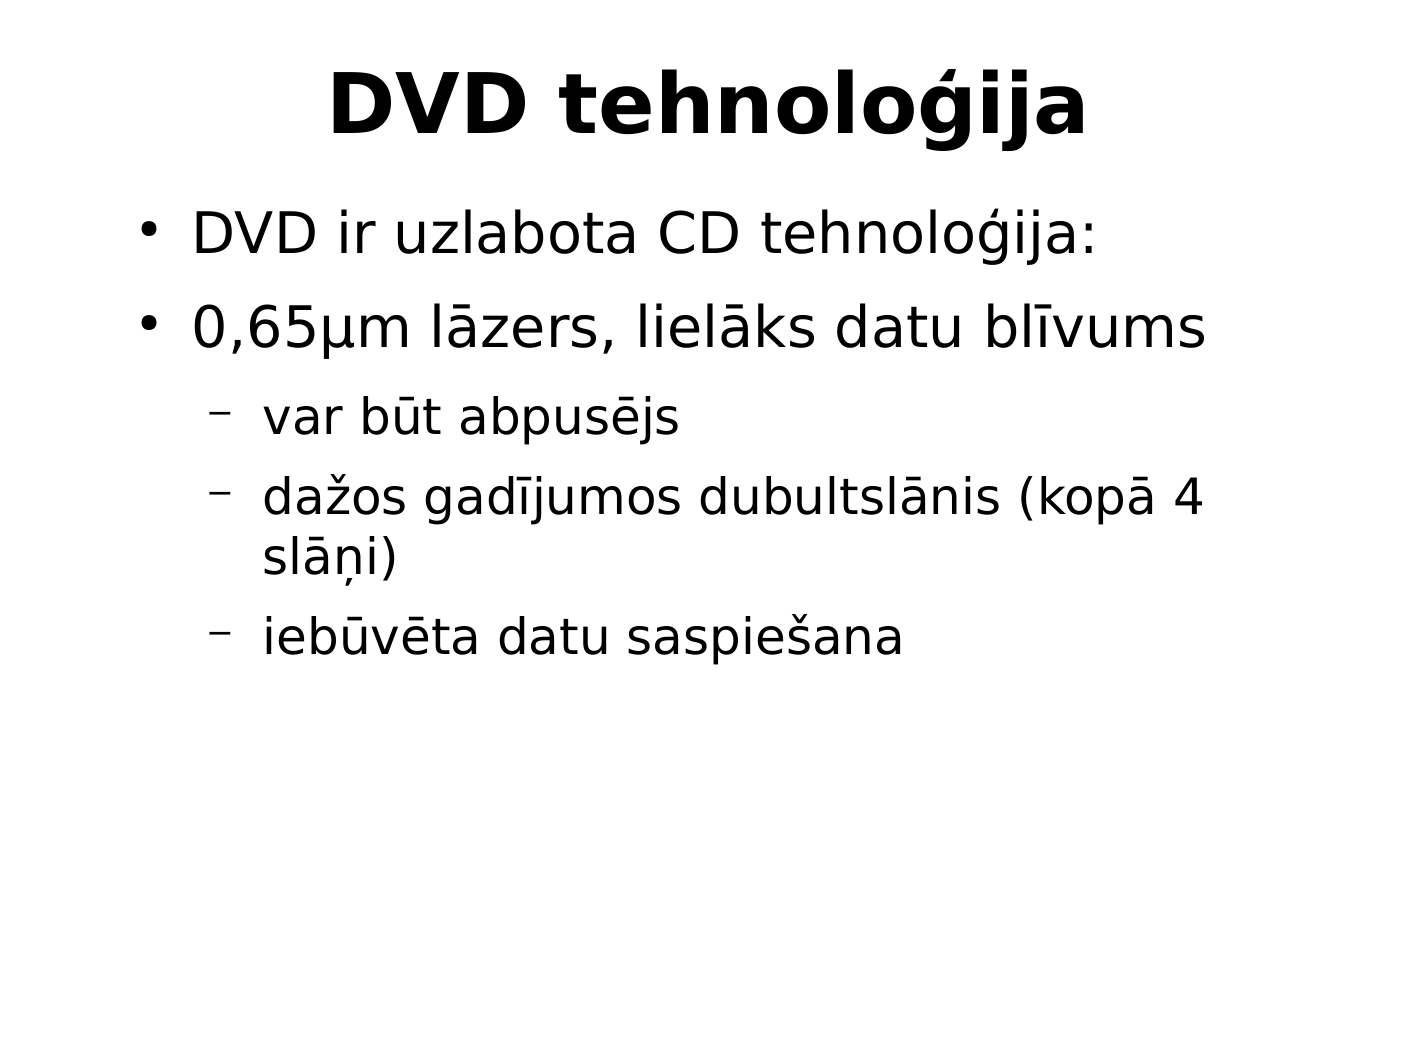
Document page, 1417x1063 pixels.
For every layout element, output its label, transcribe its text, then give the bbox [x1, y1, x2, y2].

list DVD ir uzlabota CD tehnoloģija: 0,65µm lāzers, lielāks datu blīvums var būt abpusējs dažos gadījumos dubultslānis (kopā 4 slāņi) iebūvēta datu saspiešana [106, 188, 1311, 969]
title DVD tehnoloģija [106, 11, 1311, 188]
